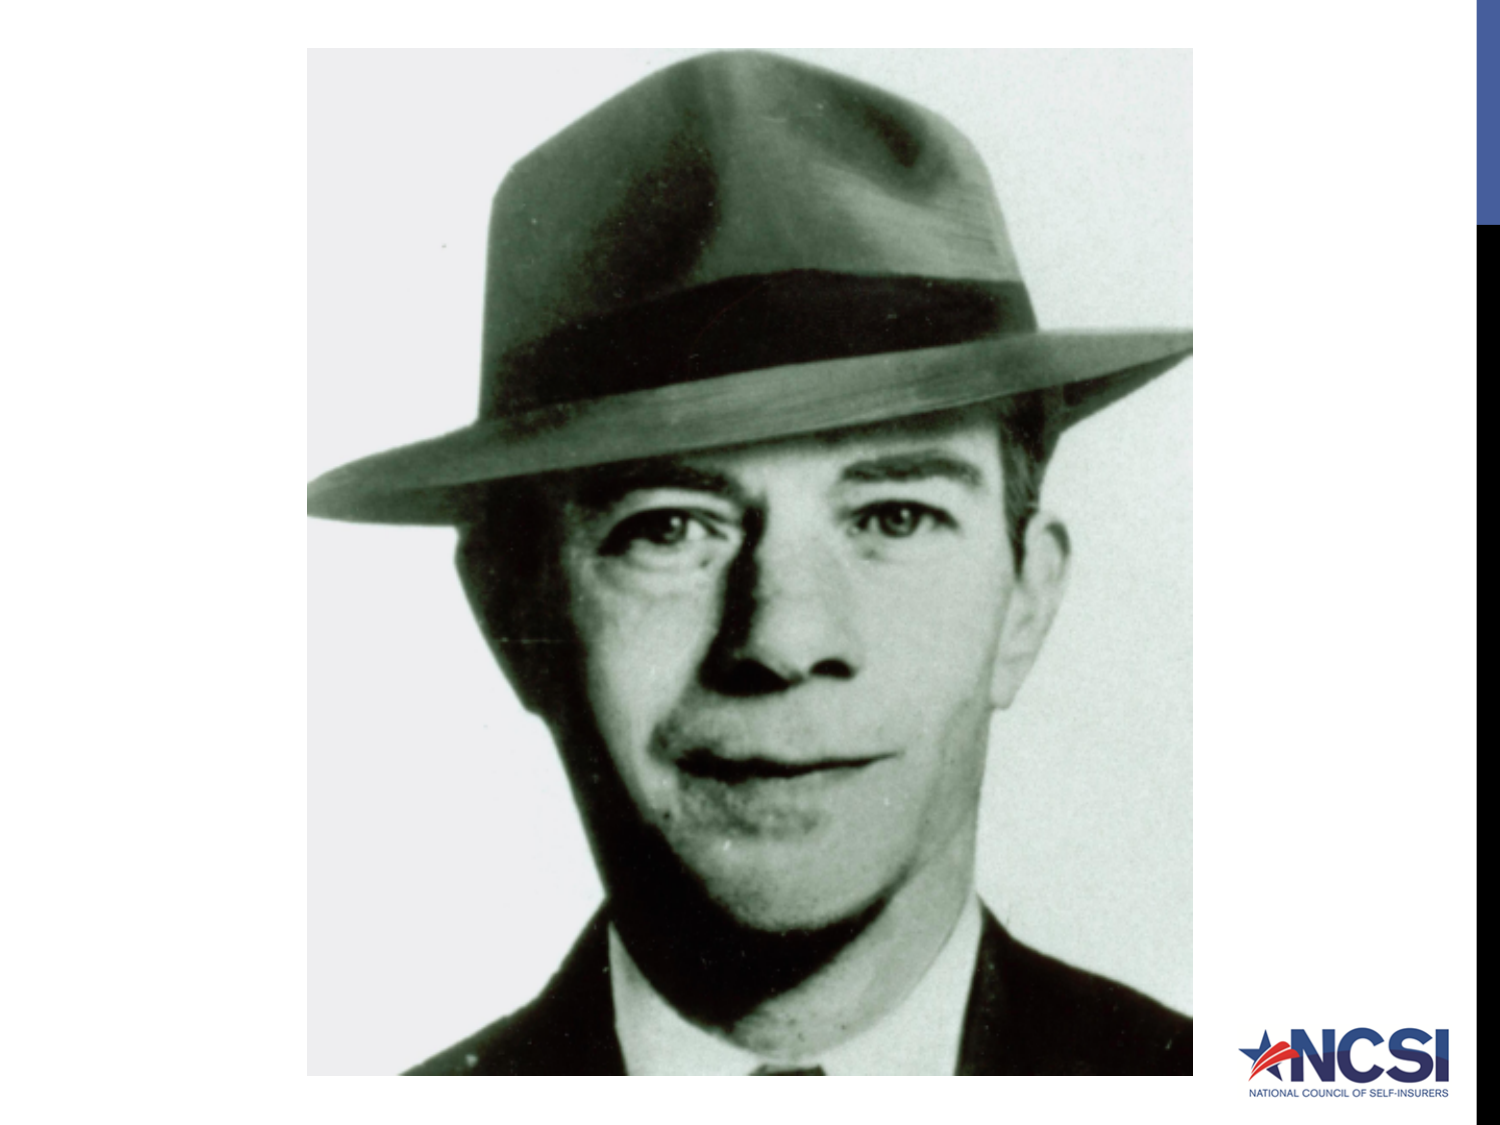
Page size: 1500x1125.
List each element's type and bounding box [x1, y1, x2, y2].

picture [307, 48, 1193, 1076]
picture [1237, 1024, 1452, 1100]
